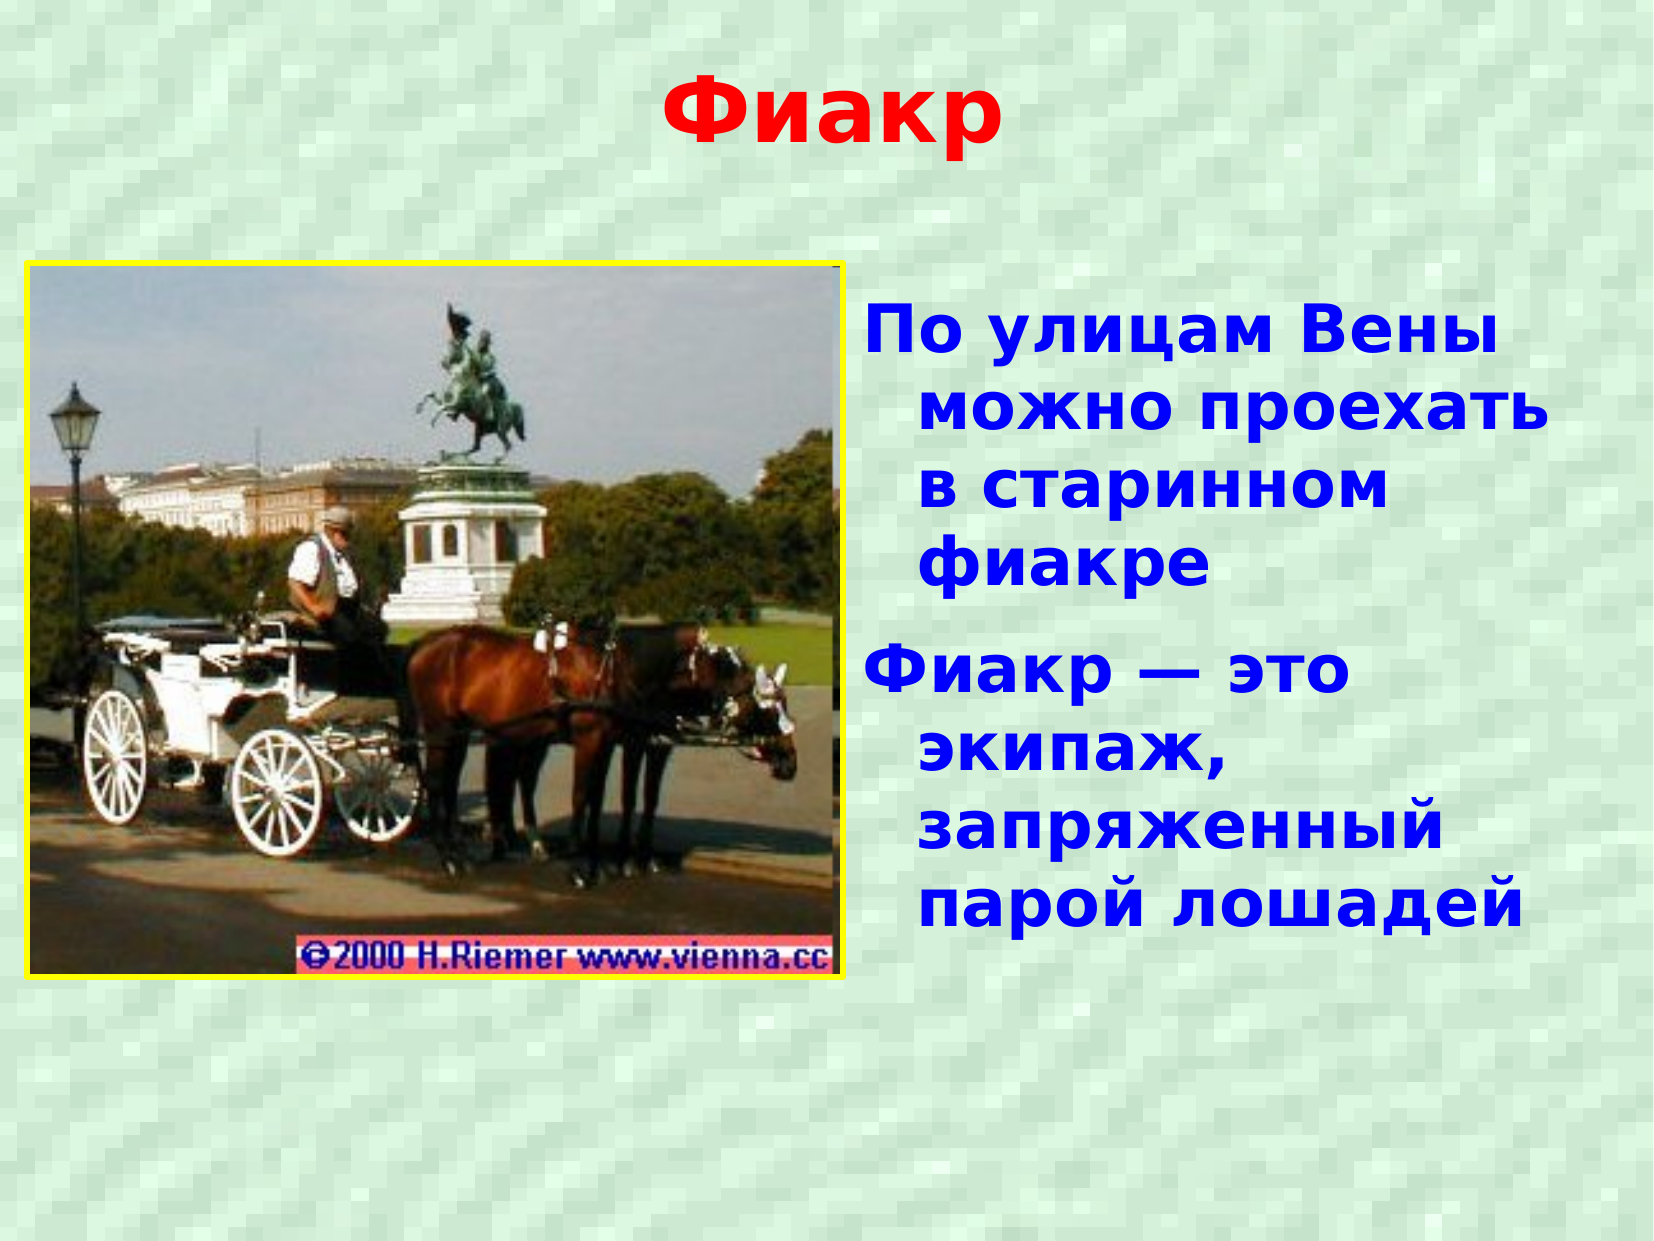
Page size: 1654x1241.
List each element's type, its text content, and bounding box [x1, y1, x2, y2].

picture [0, 0, 1654, 1241]
title Фиакр [88, 14, 1577, 207]
list По улицам Вены можно проехать в старинном фиакре Фиакр — это экипаж, запряженный парой лошадей [845, 290, 1572, 1094]
